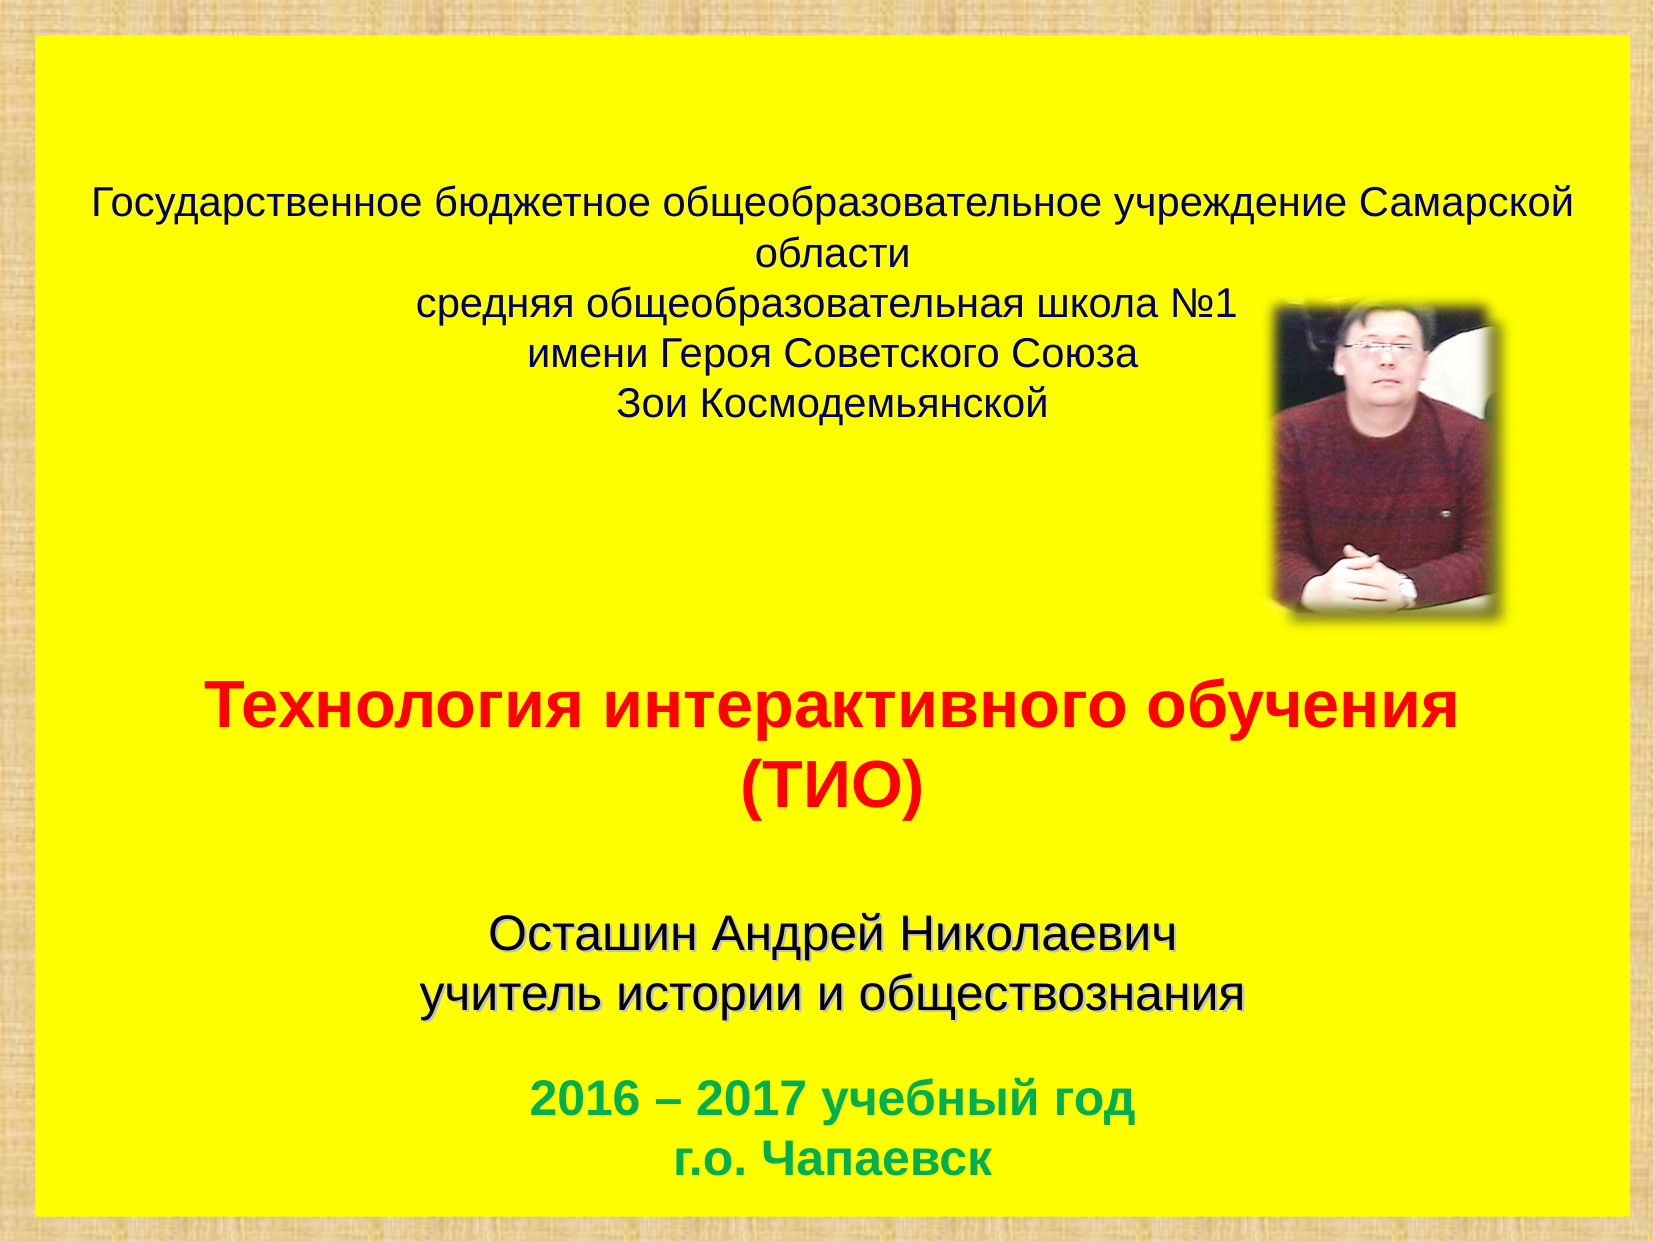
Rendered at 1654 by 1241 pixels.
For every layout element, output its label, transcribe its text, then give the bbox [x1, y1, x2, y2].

title Государственное бюджетное общеобразовательное учреждение Самарской области средняя общеобразовательная школа №1 имени Героя Советского Союза Зои Космодемьянской Технология интерактивного обучения (ТИО) Осташин Андрей Николаевич учитель истории и обществознания 2016 – 2017 учебный год г.о. Чапаевск [35, 35, 1631, 1217]
picture [0, 0, 1654, 1241]
